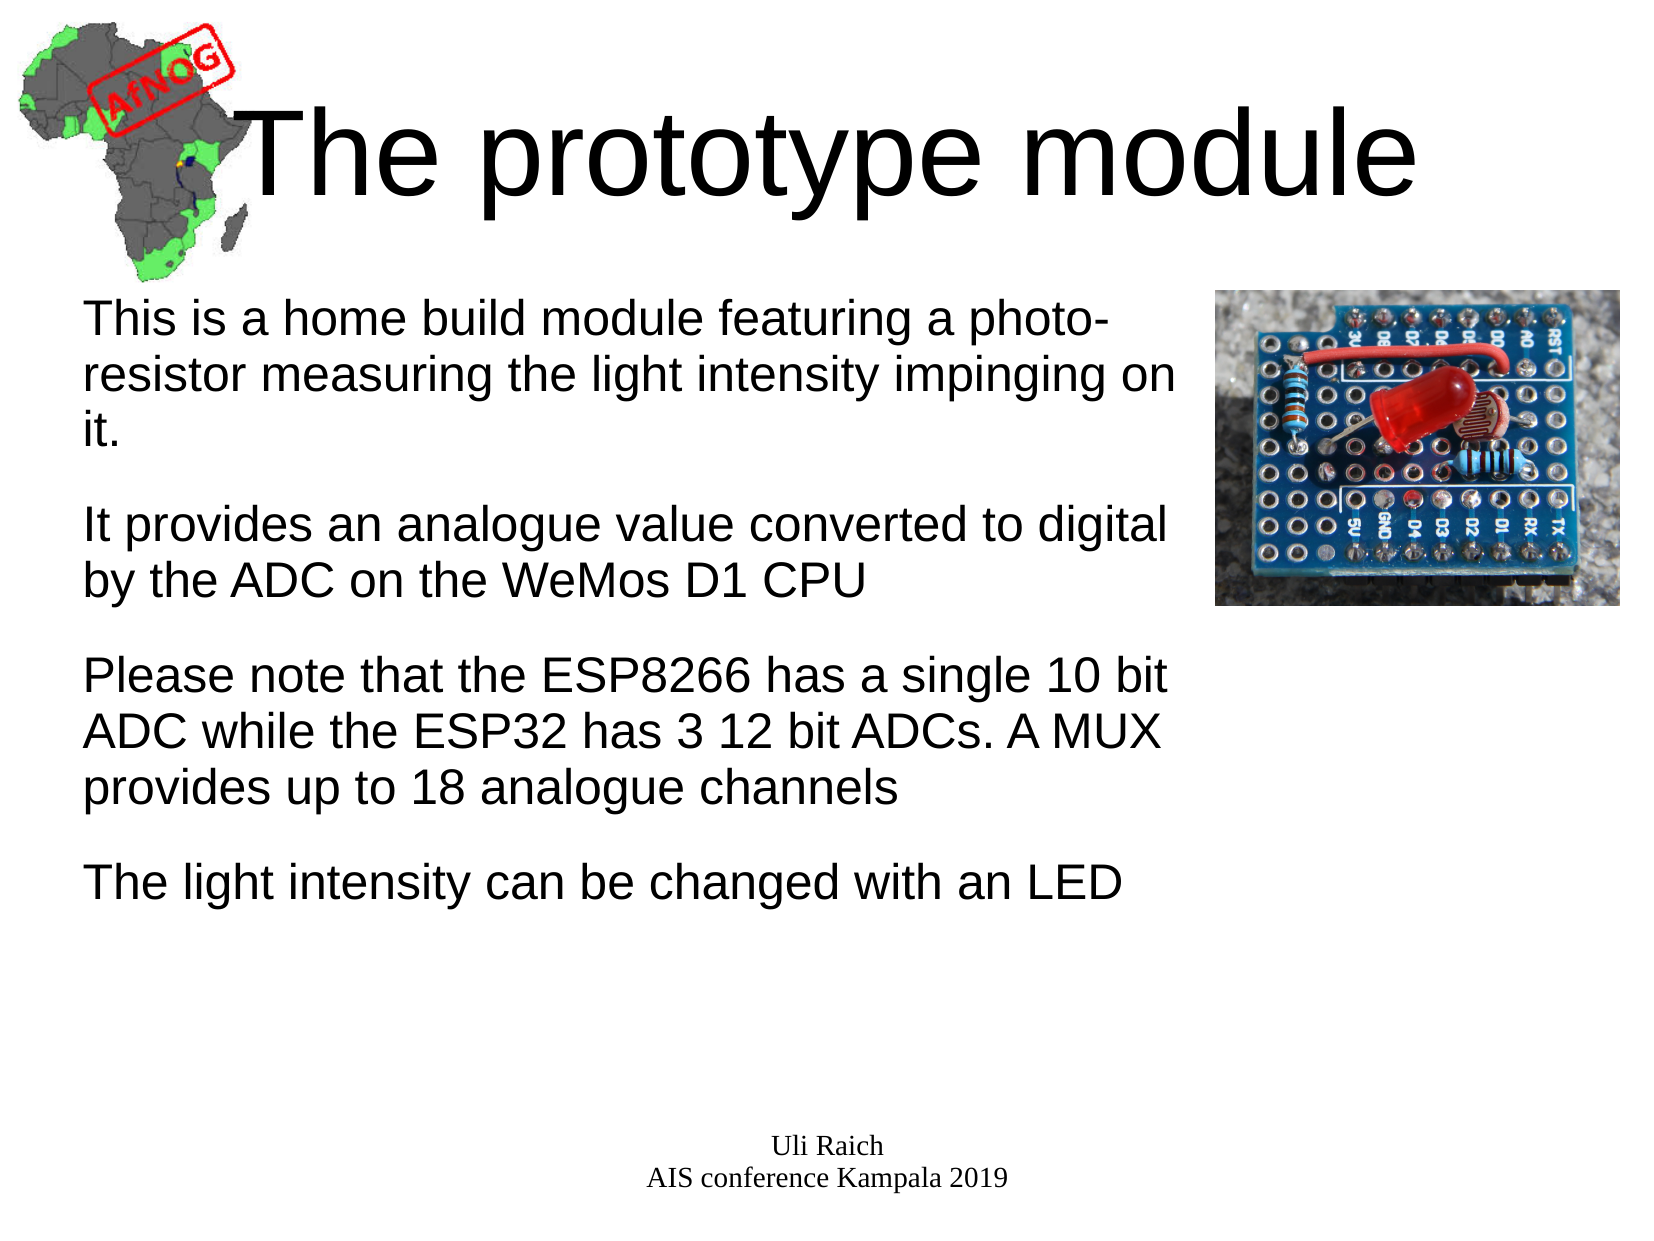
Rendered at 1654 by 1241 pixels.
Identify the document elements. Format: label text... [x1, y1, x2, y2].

title The prototype module [82, 49, 1571, 257]
picture [1215, 290, 1620, 606]
list This is a home build module featuring a photo-resistor measuring the light intensity impinging on it. It provides an analogue value converted to digital by the ADC on the WeMos D1 CPU Please note that the ESP8266 has a single 10 bit ADC while the ESP32 has 3 12 bit ADCs. A MUX provides up to 18 analogue channels The light intensity can be changed with an LED [82, 290, 1201, 1010]
picture [9, 0, 259, 291]
